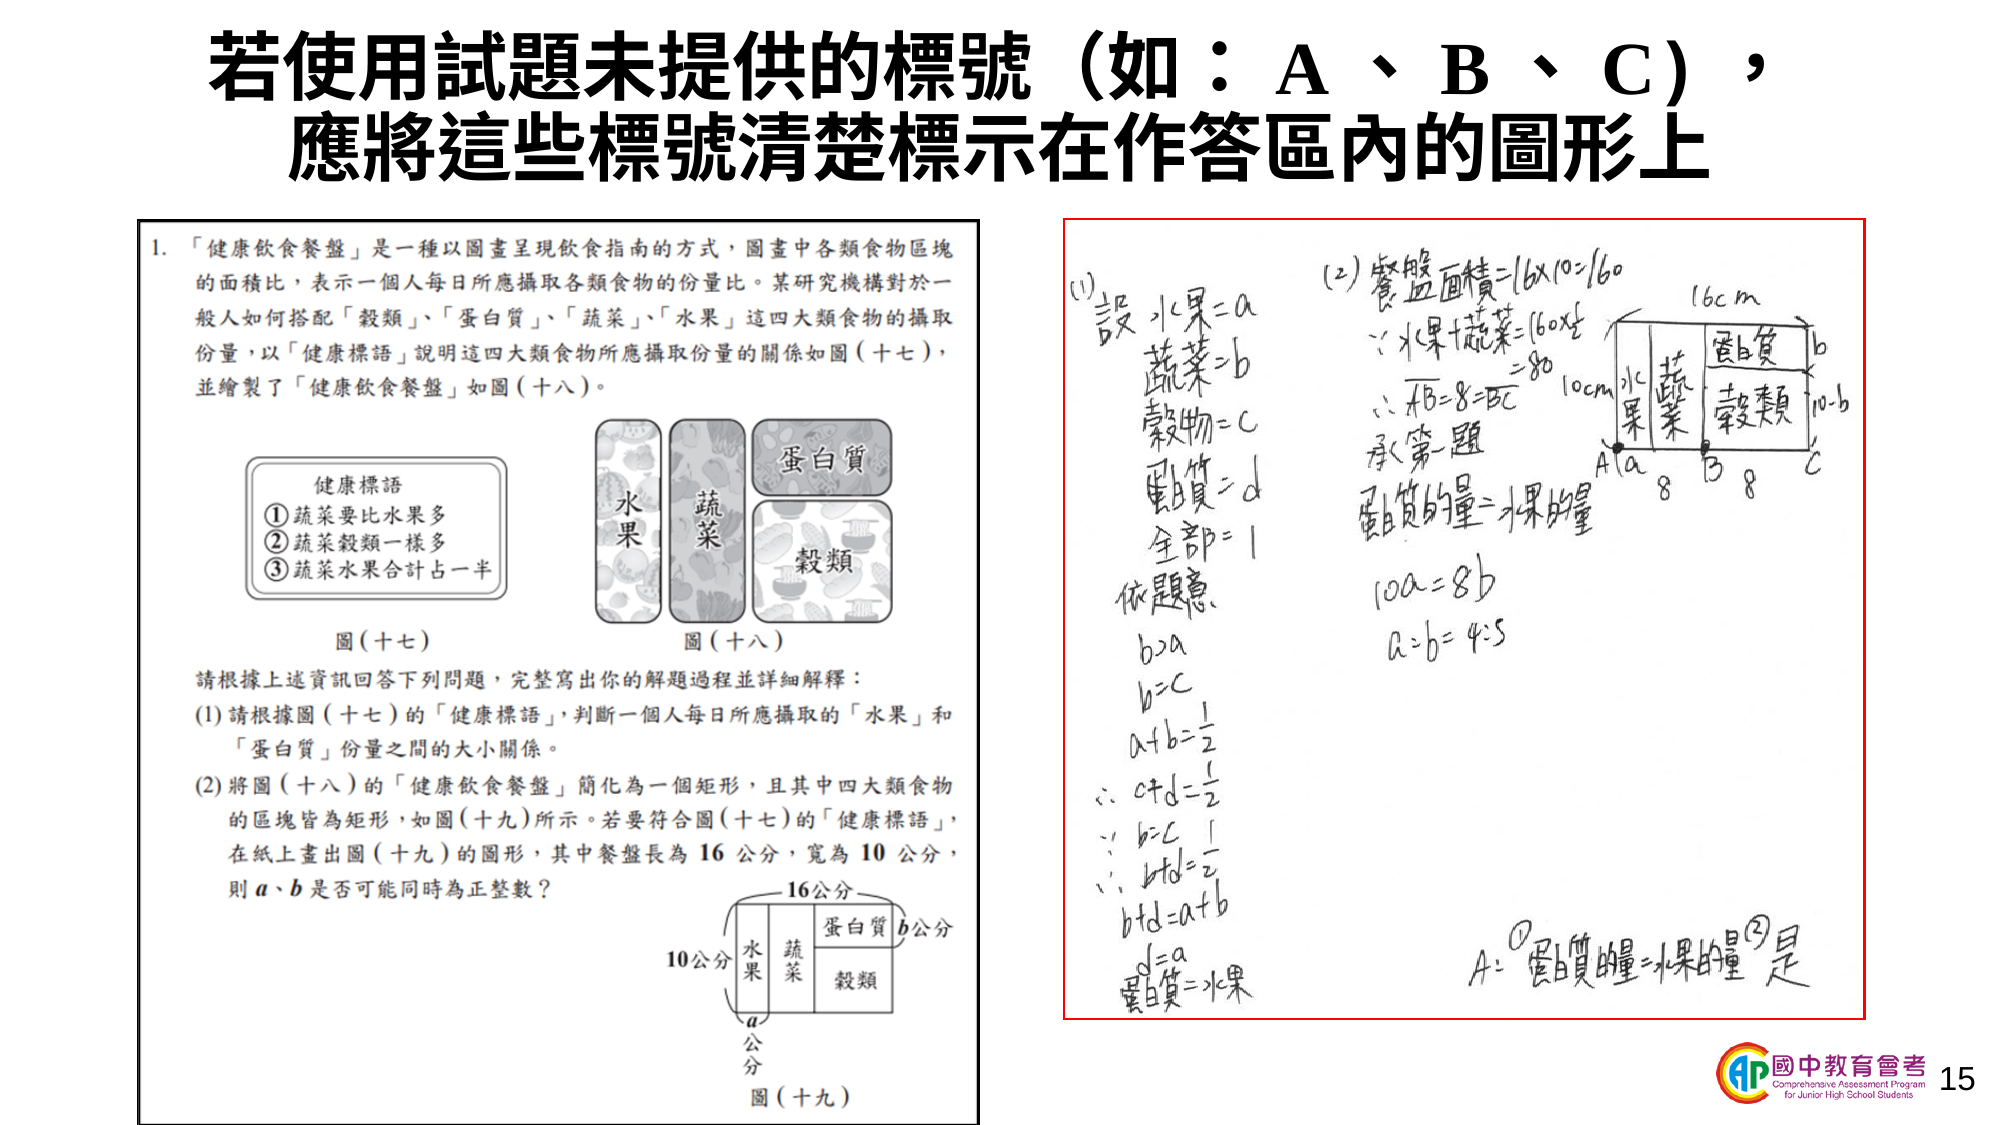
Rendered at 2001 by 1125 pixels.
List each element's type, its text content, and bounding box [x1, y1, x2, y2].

title 若使用試題未提供的標號（如：A、B、C)， 應將這些標號清楚標示在作答區內的圖形上 [138, 2, 1863, 220]
picture [1065, 220, 1864, 1018]
text_box [1923, 1047, 2000, 1108]
picture [138, 220, 979, 1125]
